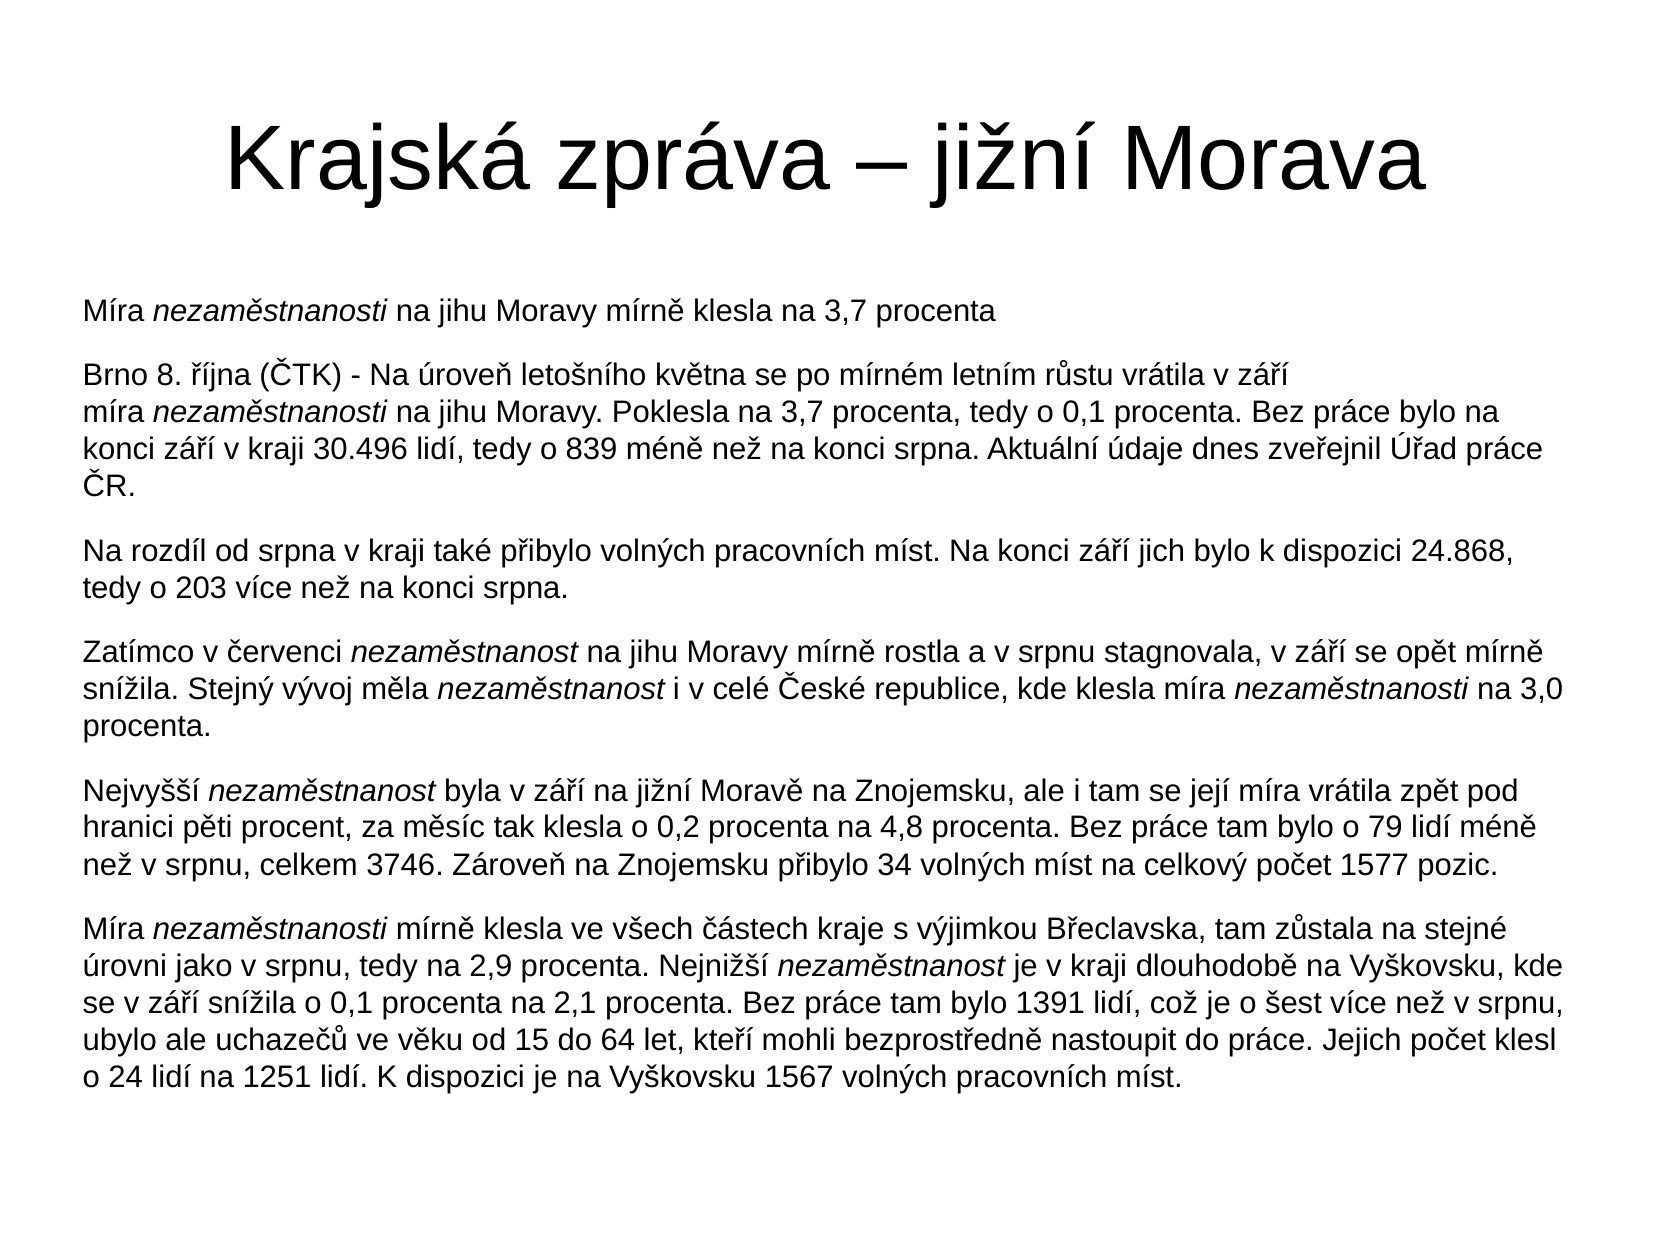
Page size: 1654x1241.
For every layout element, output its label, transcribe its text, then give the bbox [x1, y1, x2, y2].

list Míra nezaměstnanosti na jihu Moravy mírně klesla na 3,7 procenta Brno 8. října (ČTK) - Na úroveň letošního května se po mírném letním růstu vrátila v září míra nezaměstnanosti na jihu Moravy. Poklesla na 3,7 procenta, tedy o 0,1 procenta. Bez práce bylo na konci září v kraji 30.496 lidí, tedy o 839 méně než na konci srpna. Aktuální údaje dnes zveřejnil Úřad práce ČR. Na rozdíl od srpna v kraji také přibylo volných pracovních míst. Na konci září jich bylo k dispozici 24.868, tedy o 203 více než na konci srpna. Zatímco v červenci nezaměstnanost na jihu Moravy mírně rostla a v srpnu stagnovala, v září se opět mírně snížila. Stejný vývoj měla nezaměstnanost i v celé České republice, kde klesla míra nezaměstnanosti na 3,0 procenta. Nejvyšší nezaměstnanost byla v září na jižní Moravě na Znojemsku, ale i tam se její míra vrátila zpět pod hranici pěti procent, za měsíc tak klesla o 0,2 procenta na 4,8 procenta. Bez práce tam bylo o 79 lidí méně než v srpnu, celkem 3746. Zároveň na Znojemsku přibylo 34 volných míst na celkový počet 1577 pozic. Míra nezaměstnanosti mírně klesla ve všech částech kraje s výjimkou Břeclavska, tam zůstala na stejné úrovni jako v srpnu, tedy na 2,9 procenta. Nejnižší nezaměstnanost je v kraji dlouhodobě na Vyškovsku, kde se v září snížila o 0,1 procenta na 2,1 procenta. Bez práce tam bylo 1391 lidí, což je o šest více než v srpnu, ubylo ale uchazečů ve věku od 15 do 64 let, kteří mohli bezprostředně nastoupit do práce. Jejich počet klesl o 24 lidí na 1251 lidí. K dispozici je na Vyškovsku 1567 volných pracovních míst. [82, 290, 1571, 1109]
title Krajská zpráva – jižní Morava [82, 49, 1571, 257]
